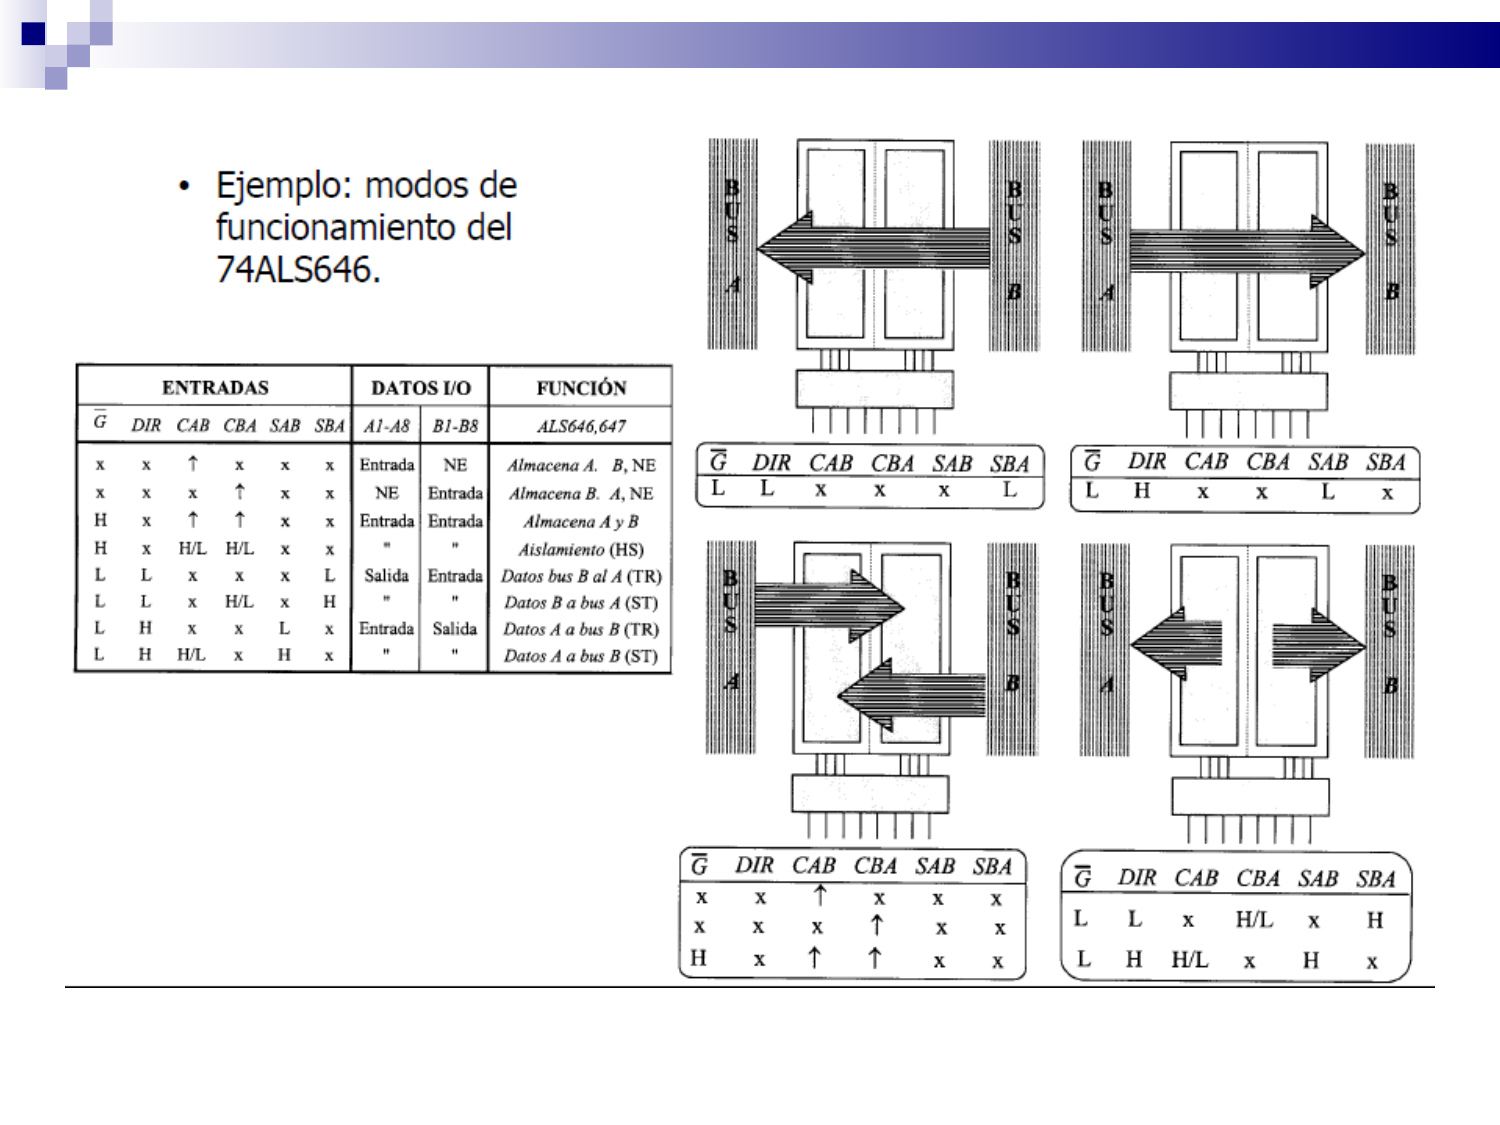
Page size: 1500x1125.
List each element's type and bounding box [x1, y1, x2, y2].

picture [65, 137, 1435, 988]
